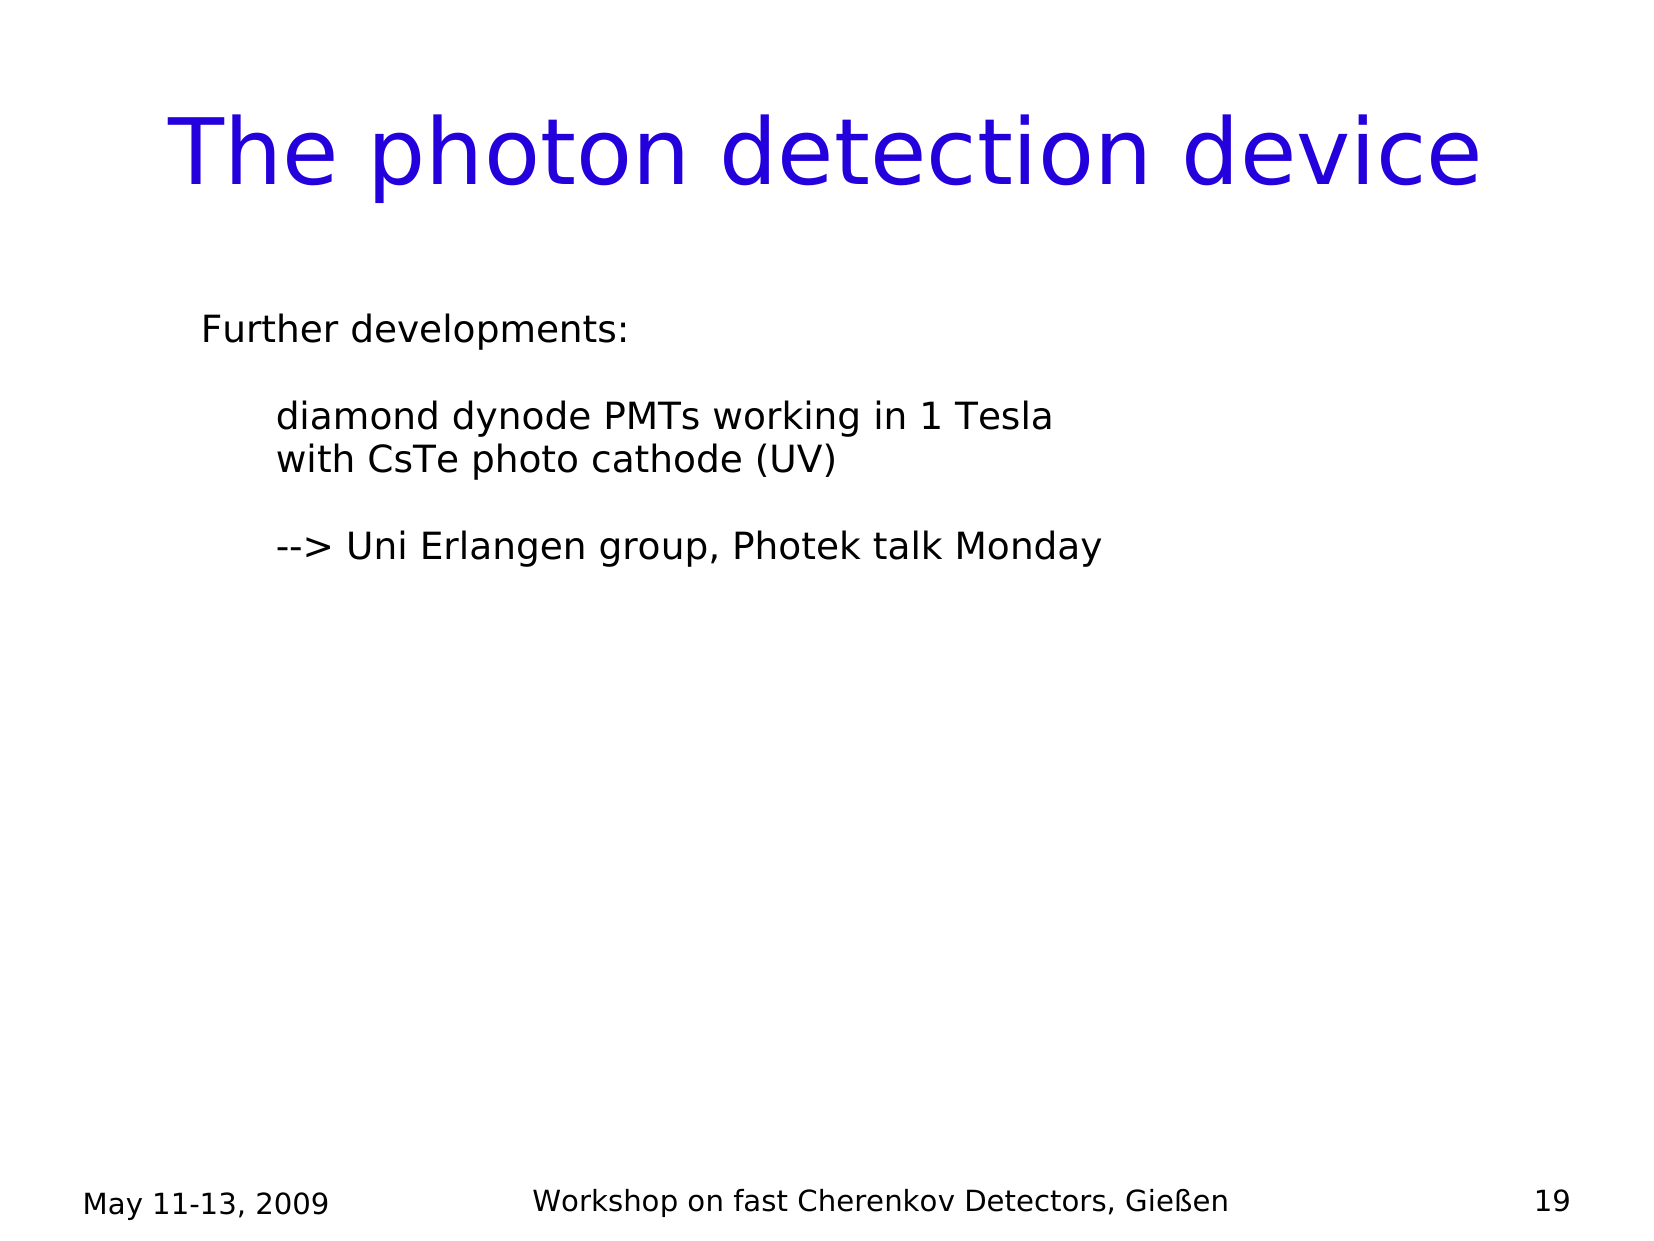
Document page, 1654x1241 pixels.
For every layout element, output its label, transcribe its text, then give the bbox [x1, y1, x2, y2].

text_box Further developments: diamond dynode PMTs working in 1 Tesla with CsTe photo cathode (UV) --> Uni Erlangen group, Photek talk Monday [186, 300, 1119, 576]
title The photon detection device [82, 56, 1571, 250]
